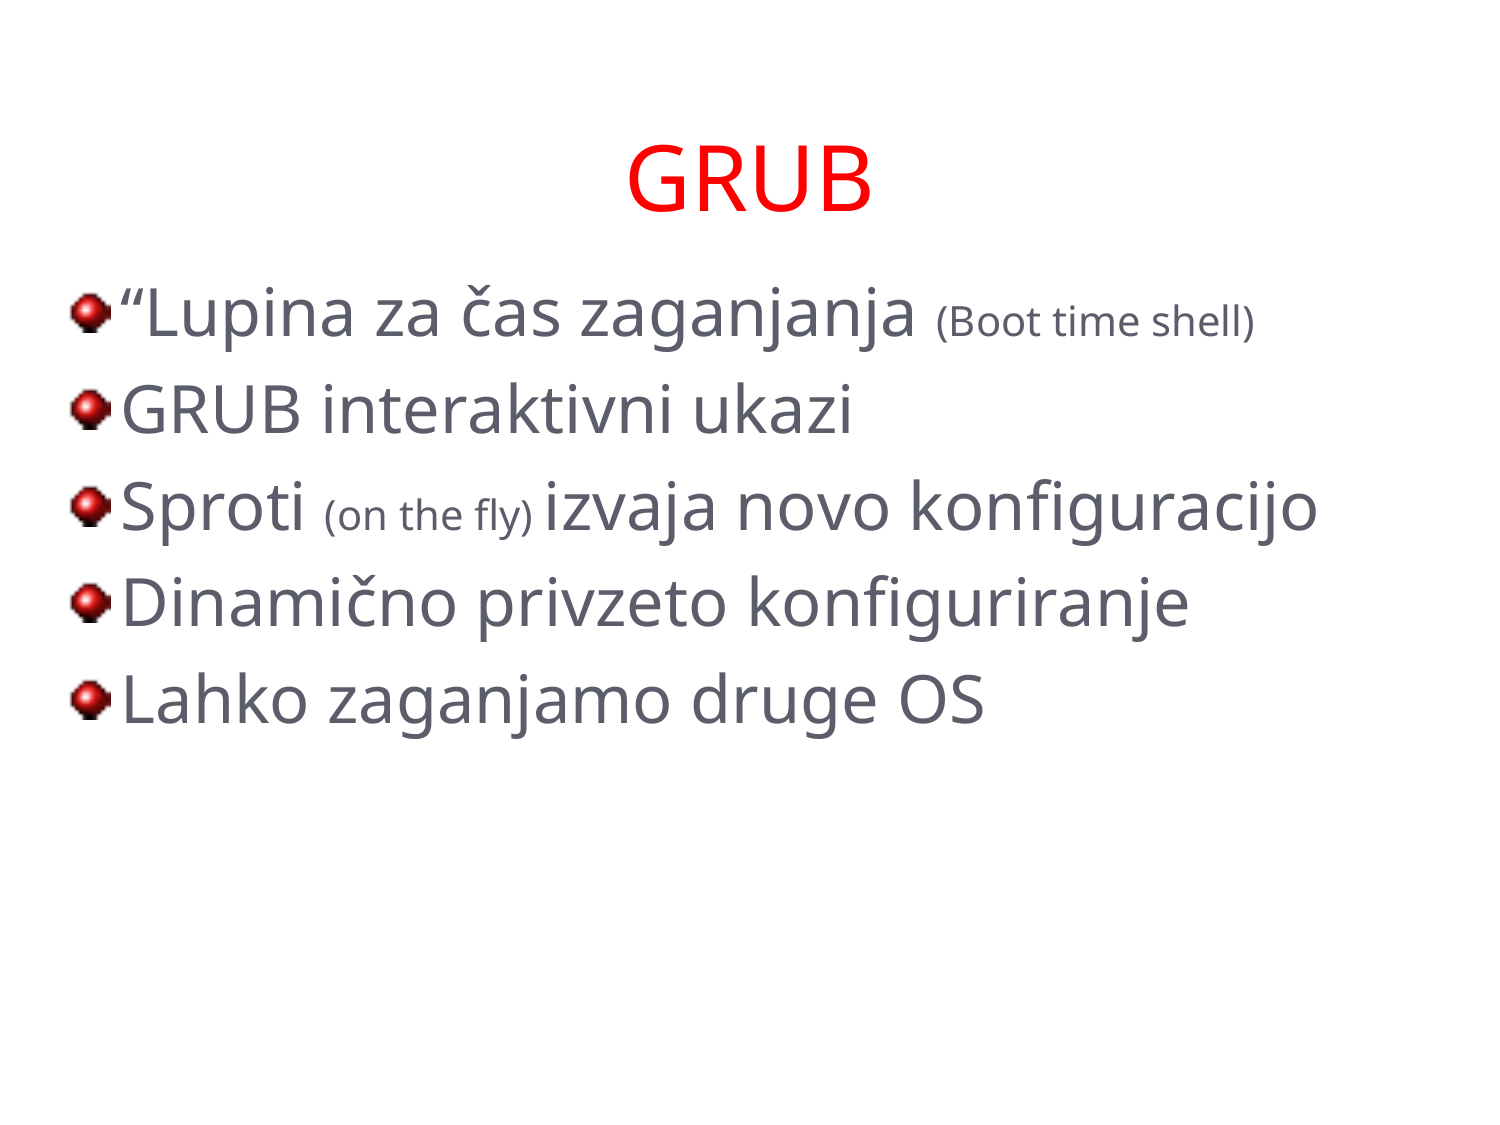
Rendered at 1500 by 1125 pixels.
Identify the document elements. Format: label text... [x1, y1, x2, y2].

list “Lupina za čas zaganjanja (Boot time shell) GRUB interaktivni ukazi Sproti (on the fly) izvaja novo konfiguracijo Dinamično privzeto konfiguriranje Lahko zaganjamo druge OS [49, 262, 1451, 1001]
title GRUB [49, 112, 1451, 238]
